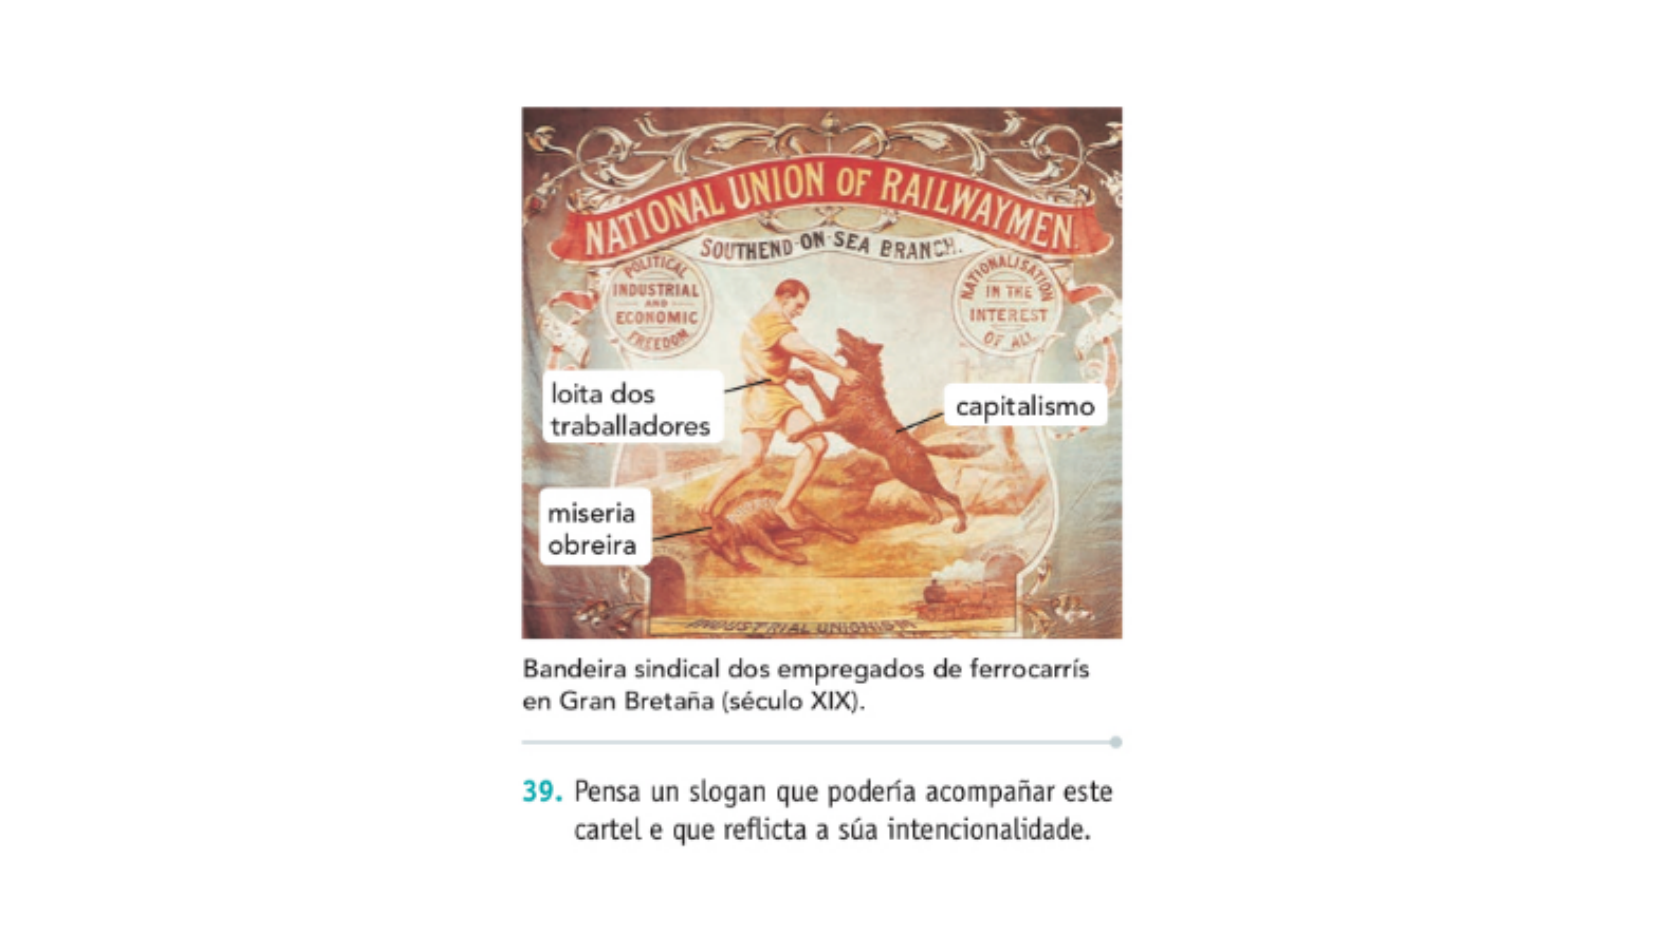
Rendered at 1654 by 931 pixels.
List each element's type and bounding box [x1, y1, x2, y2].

picture [501, 80, 1182, 878]
